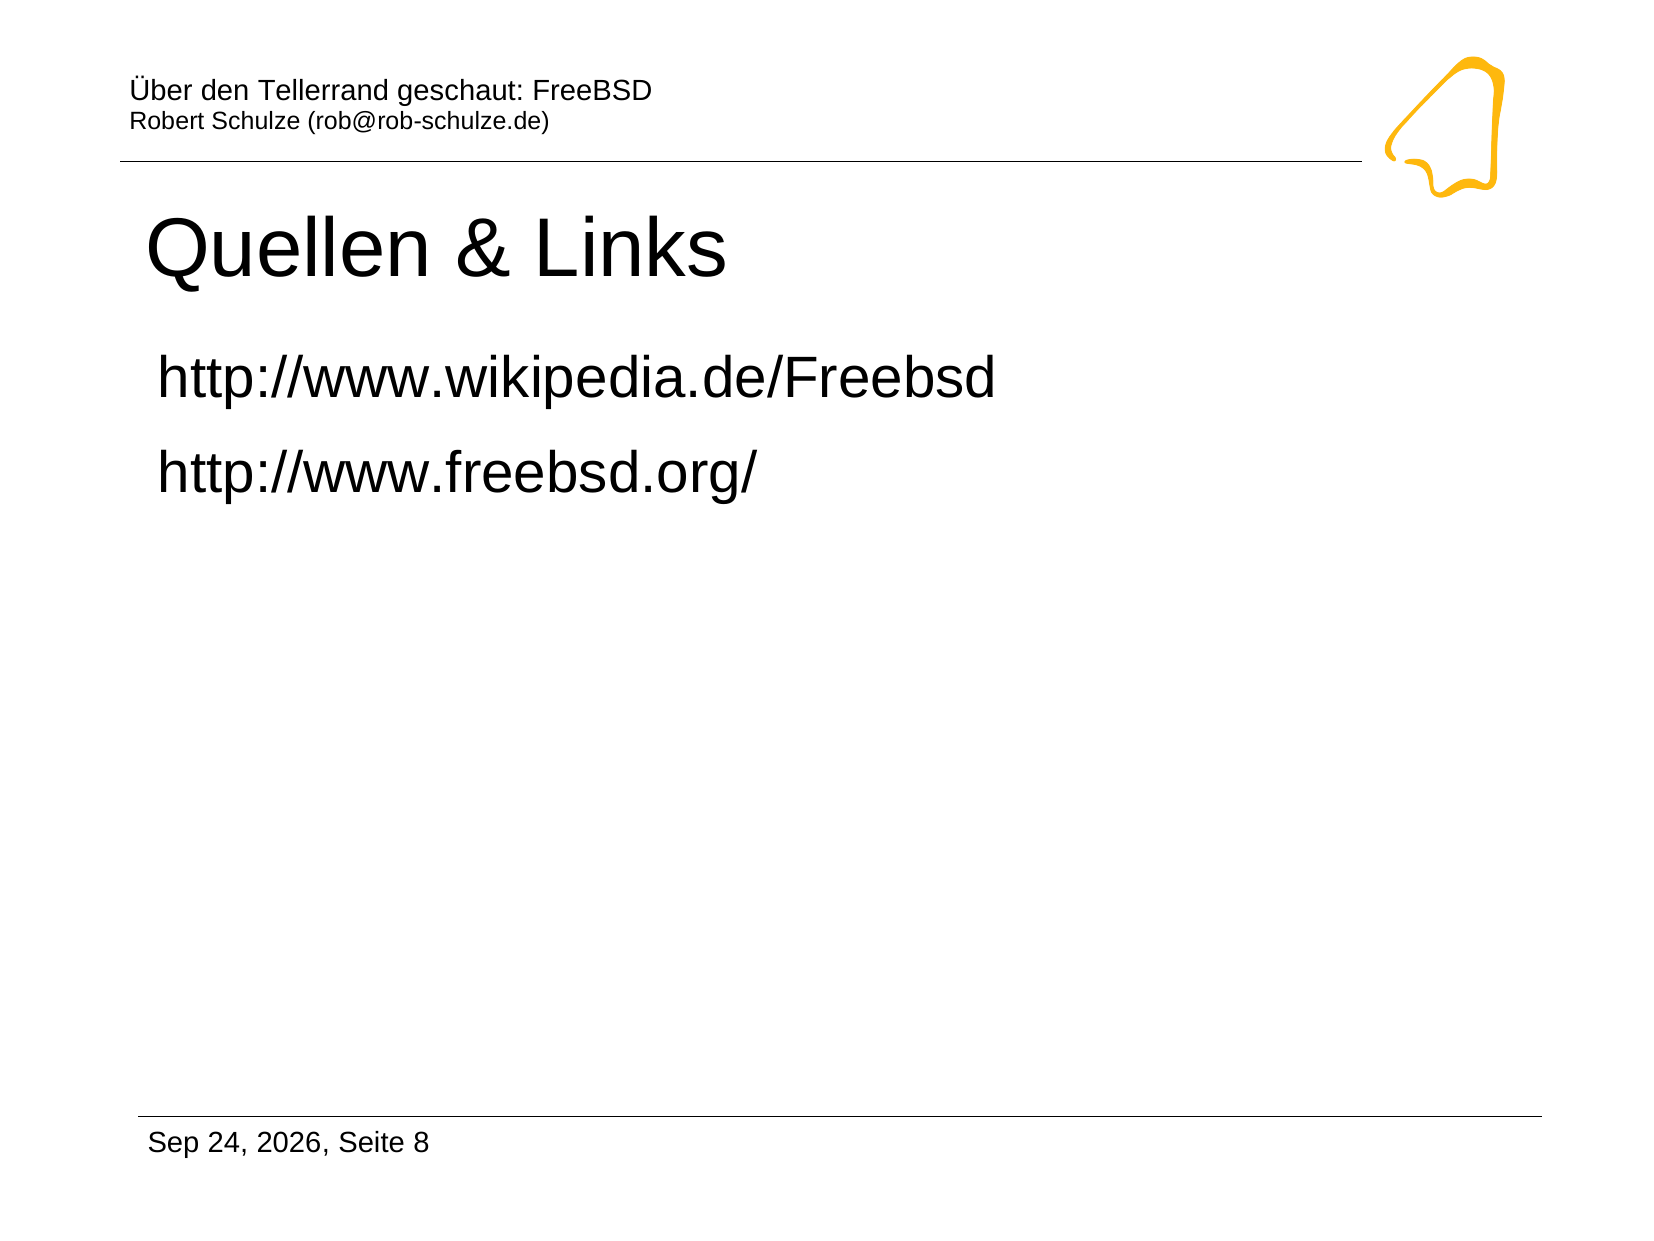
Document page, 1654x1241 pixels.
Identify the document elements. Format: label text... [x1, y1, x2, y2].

list http://www.wikipedia.de/Freebsd http://www.freebsd.org/ [139, 344, 1552, 1087]
title Quellen & Links [145, 186, 1390, 310]
picture [1350, 29, 1540, 224]
